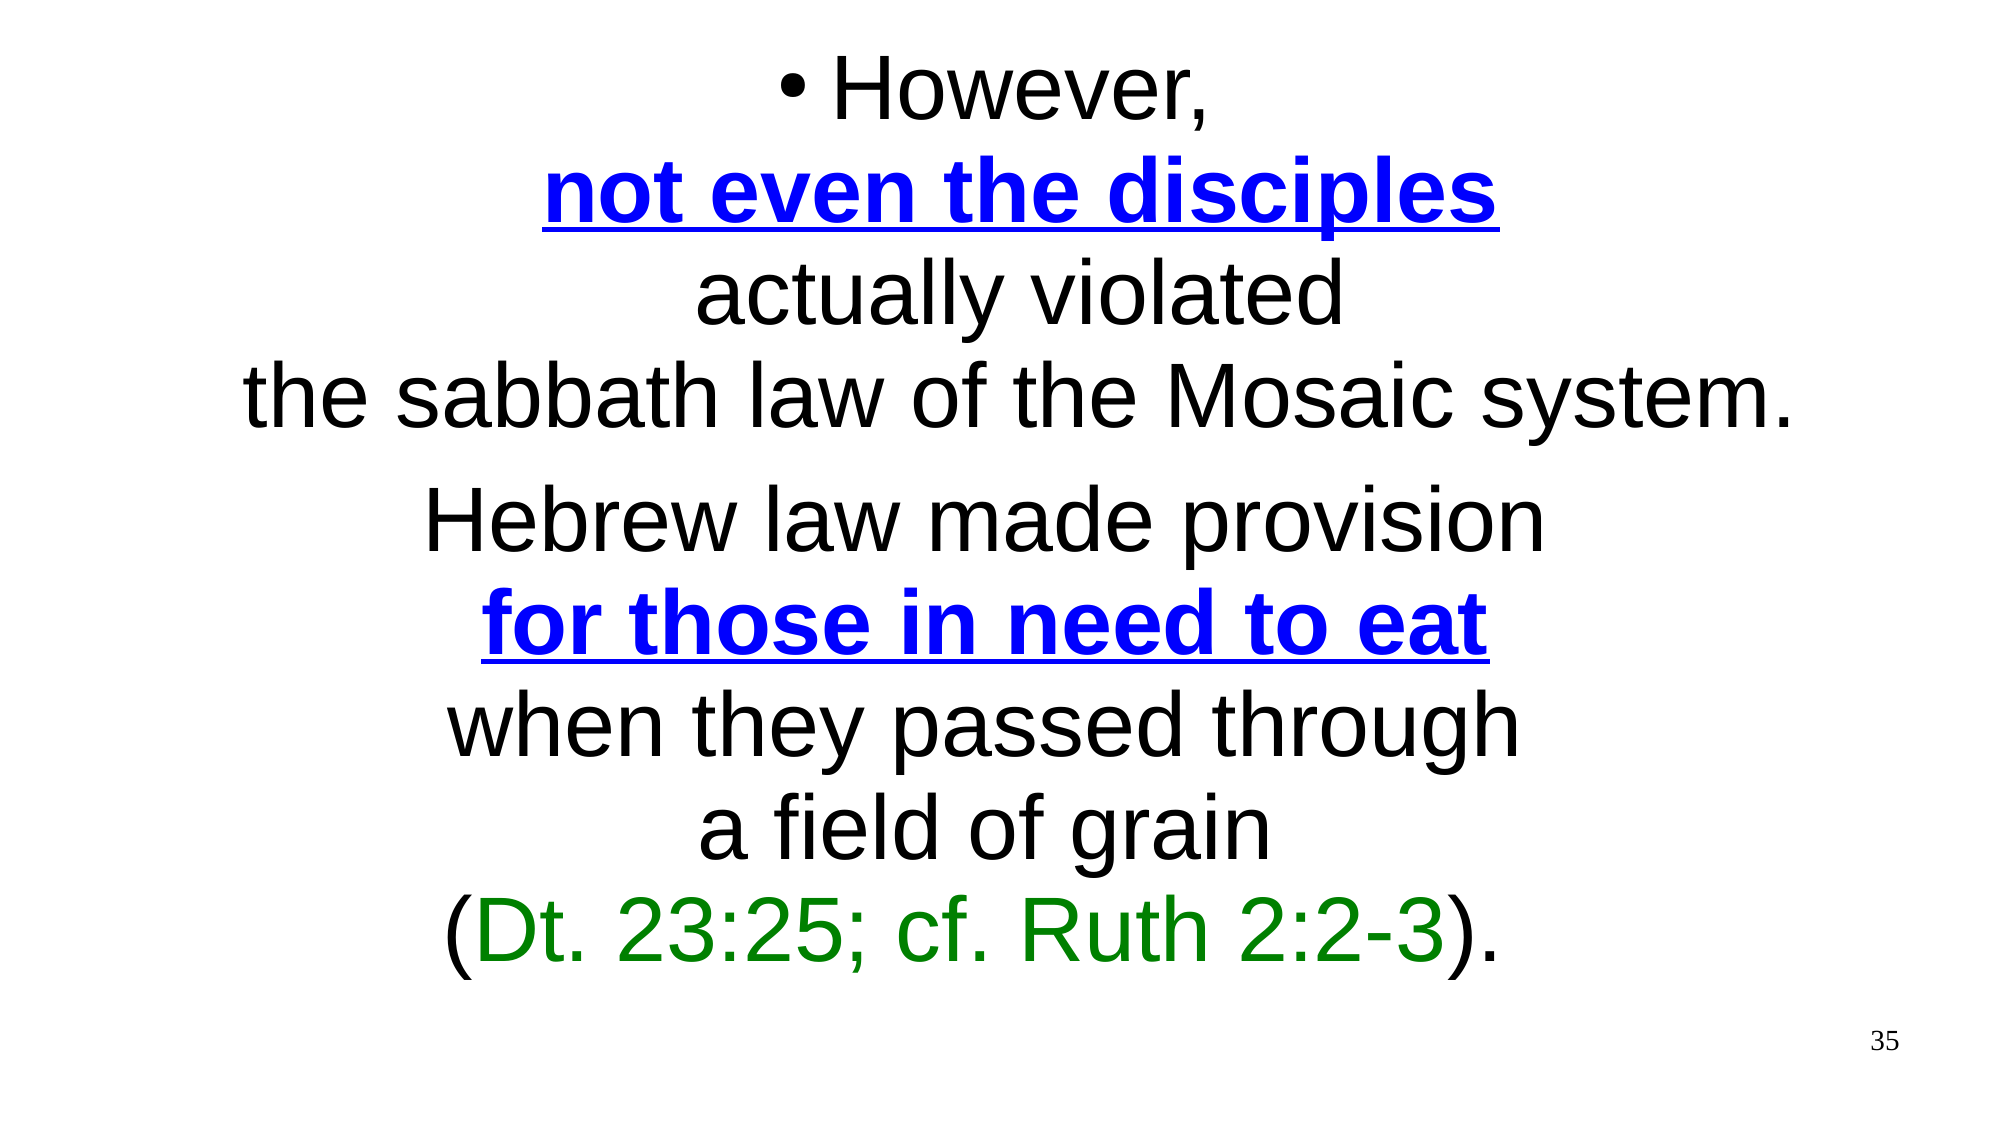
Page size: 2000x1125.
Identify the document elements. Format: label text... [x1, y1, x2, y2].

list However, not even the disciples actually violated the sabbath law of the Mosaic system. Hebrew law made provision for those in need to eat when they passed through a field of grain (Dt. 23:25; cf. Ruth 2:2-3). [35, 36, 1962, 1099]
